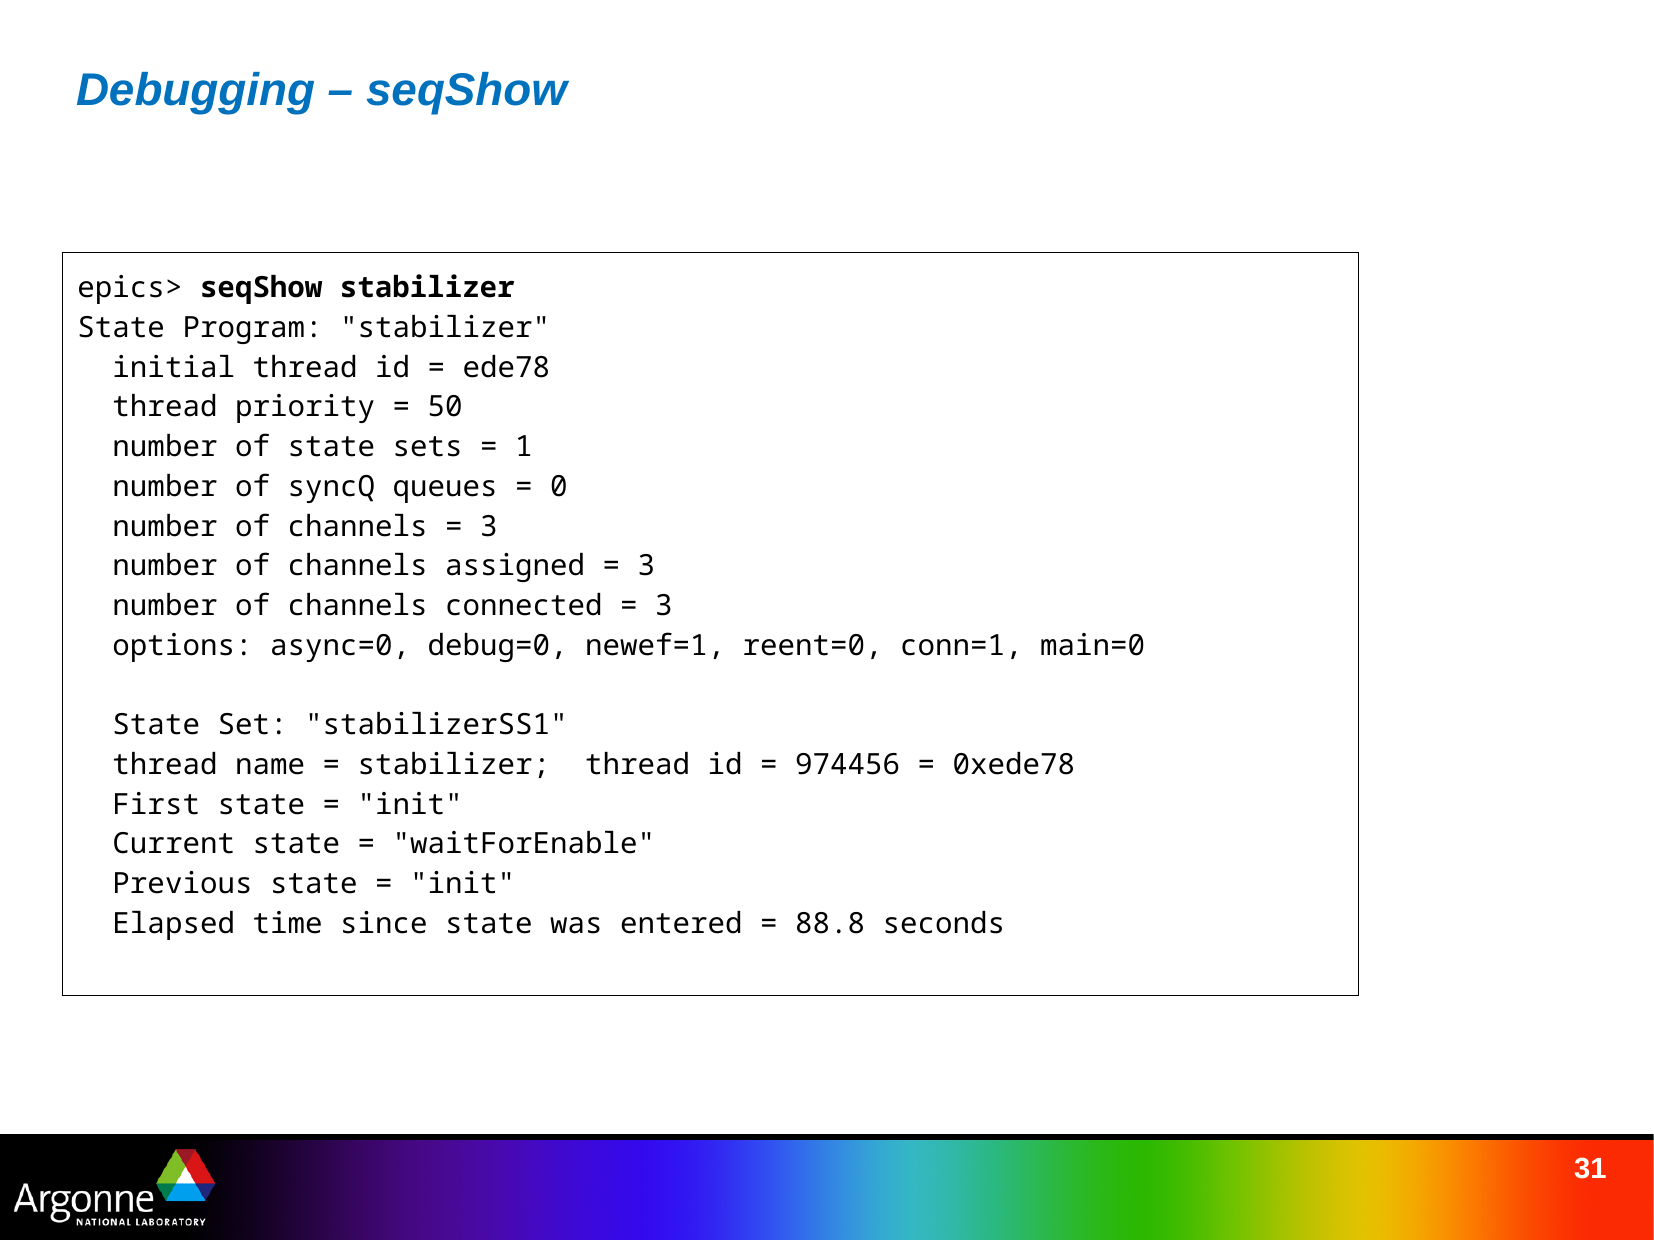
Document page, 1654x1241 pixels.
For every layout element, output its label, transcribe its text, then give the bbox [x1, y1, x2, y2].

text_box epics> seqShow stabilizer State Program: "stabilizer" initial thread id = ede78 thread priority = 50 number of state sets = 1 number of syncQ queues = 0 number of channels = 3 number of channels assigned = 3 number of channels connected = 3 options: async=0, debug=0, newef=1, reent=0, conn=1, main=0 State Set: "stabilizerSS1" thread name = stabilizer; thread id = 974456 = 0xede78 First state = "init" Current state = "waitForEnable" Previous state = "init" Elapsed time since state was entered = 88.8 seconds [62, 252, 1359, 996]
title Debugging – seqShow [61, 45, 1500, 123]
picture [0, 1134, 1654, 1240]
